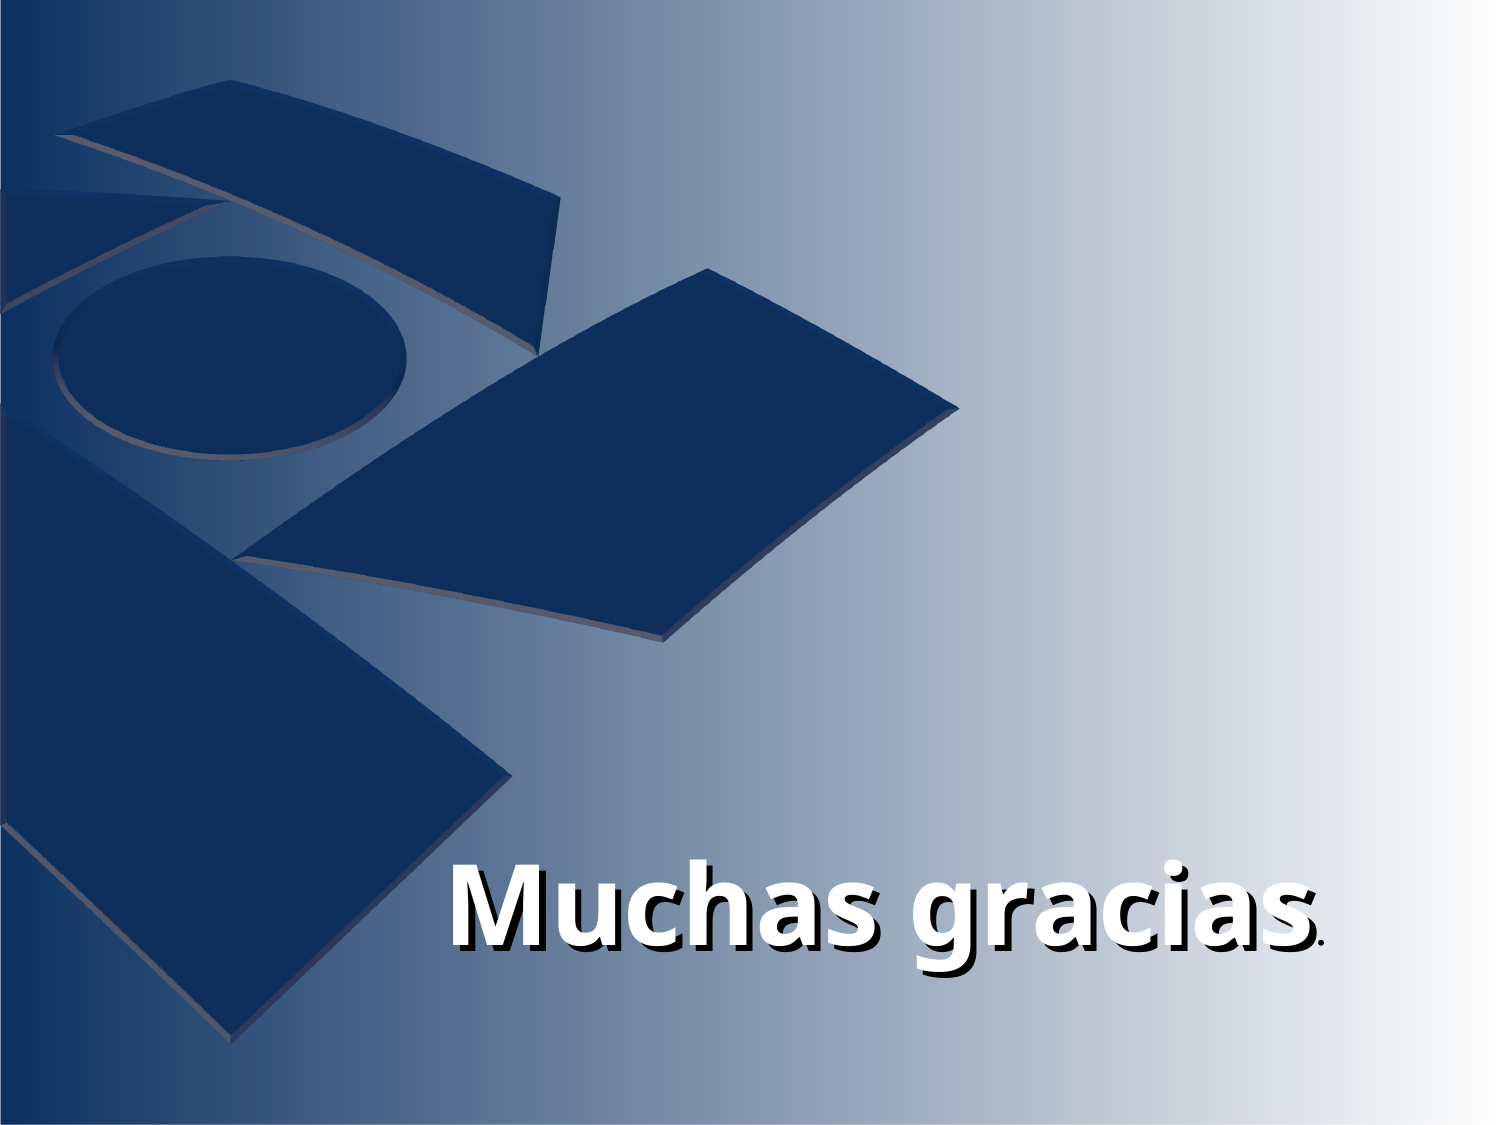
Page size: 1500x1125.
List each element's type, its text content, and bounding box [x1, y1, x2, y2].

picture [0, 0, 1500, 1125]
text_box Muchas gracias. [383, 620, 1388, 1125]
